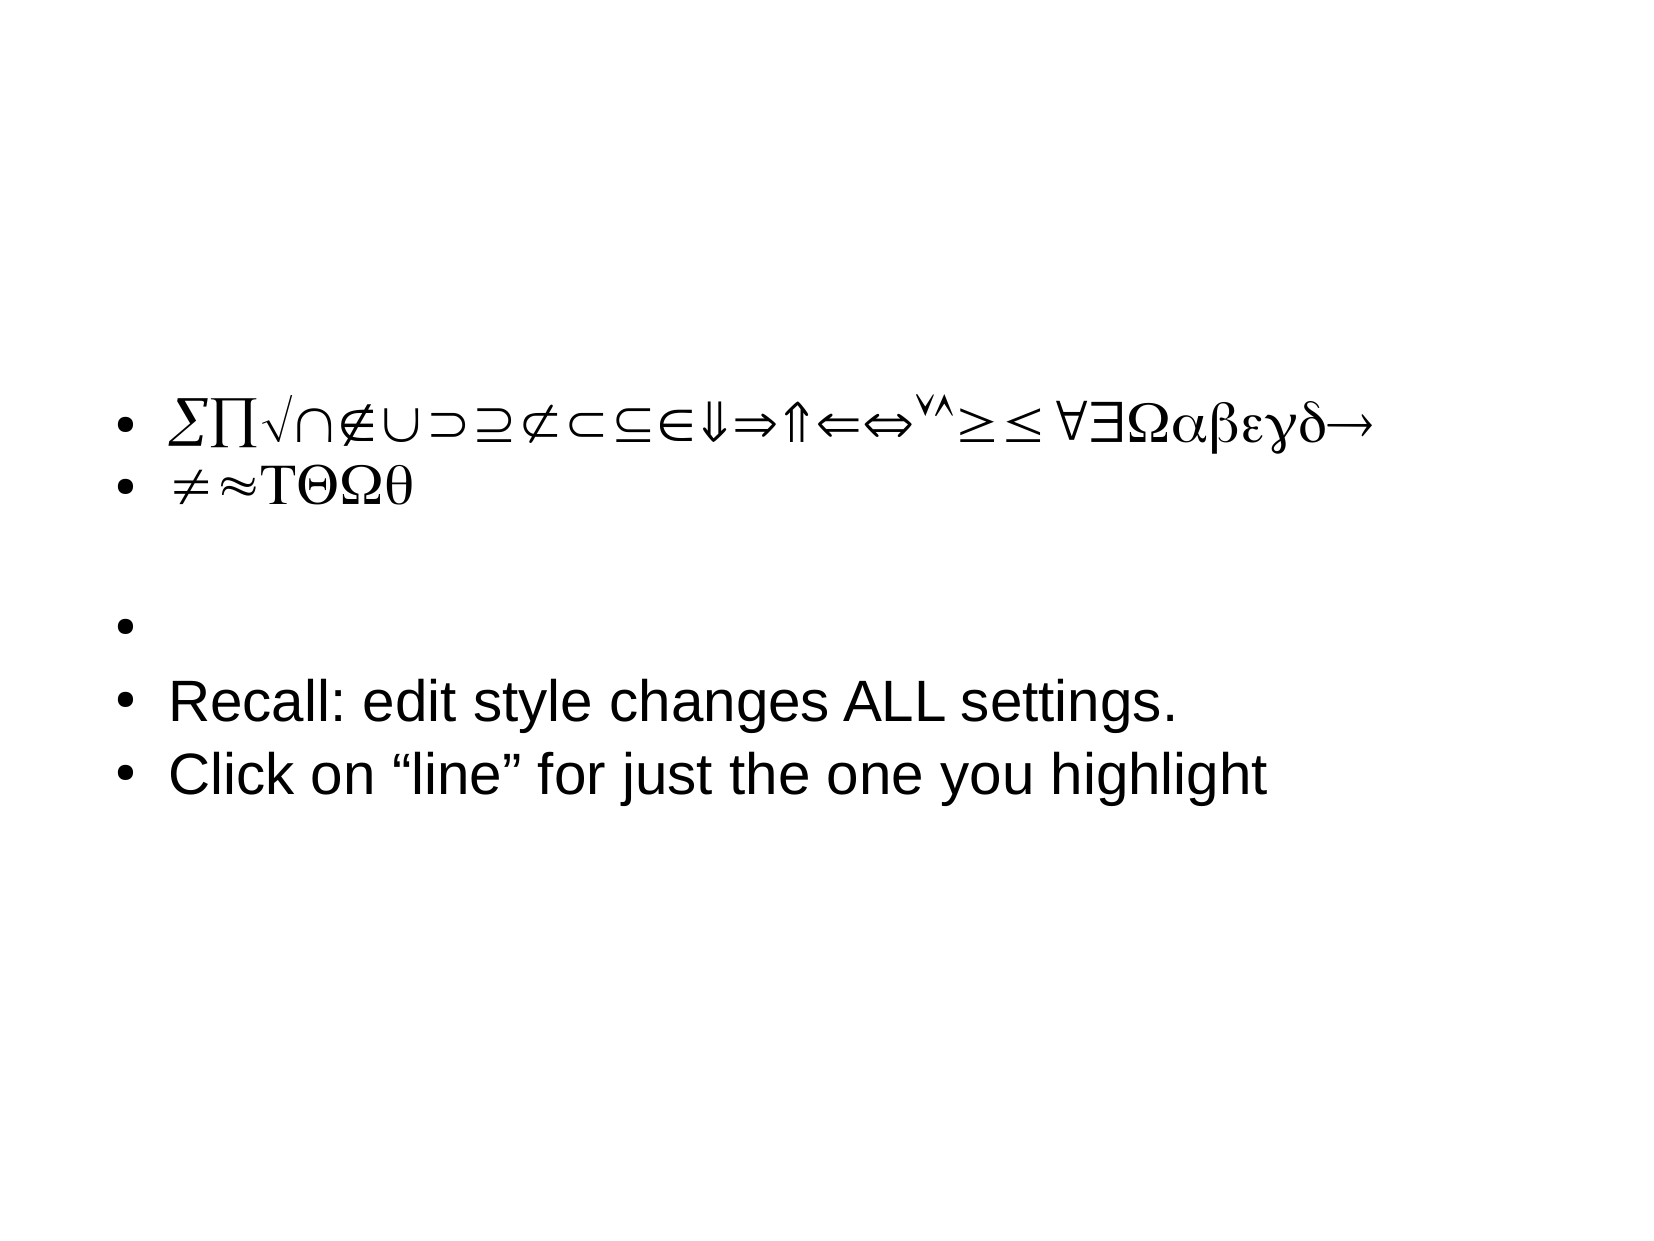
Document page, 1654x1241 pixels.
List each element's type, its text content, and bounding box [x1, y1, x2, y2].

list  TQWq Recall: edit style changes ALL settings. Click on “line” for just the one you highlight [82, 289, 1571, 1108]
